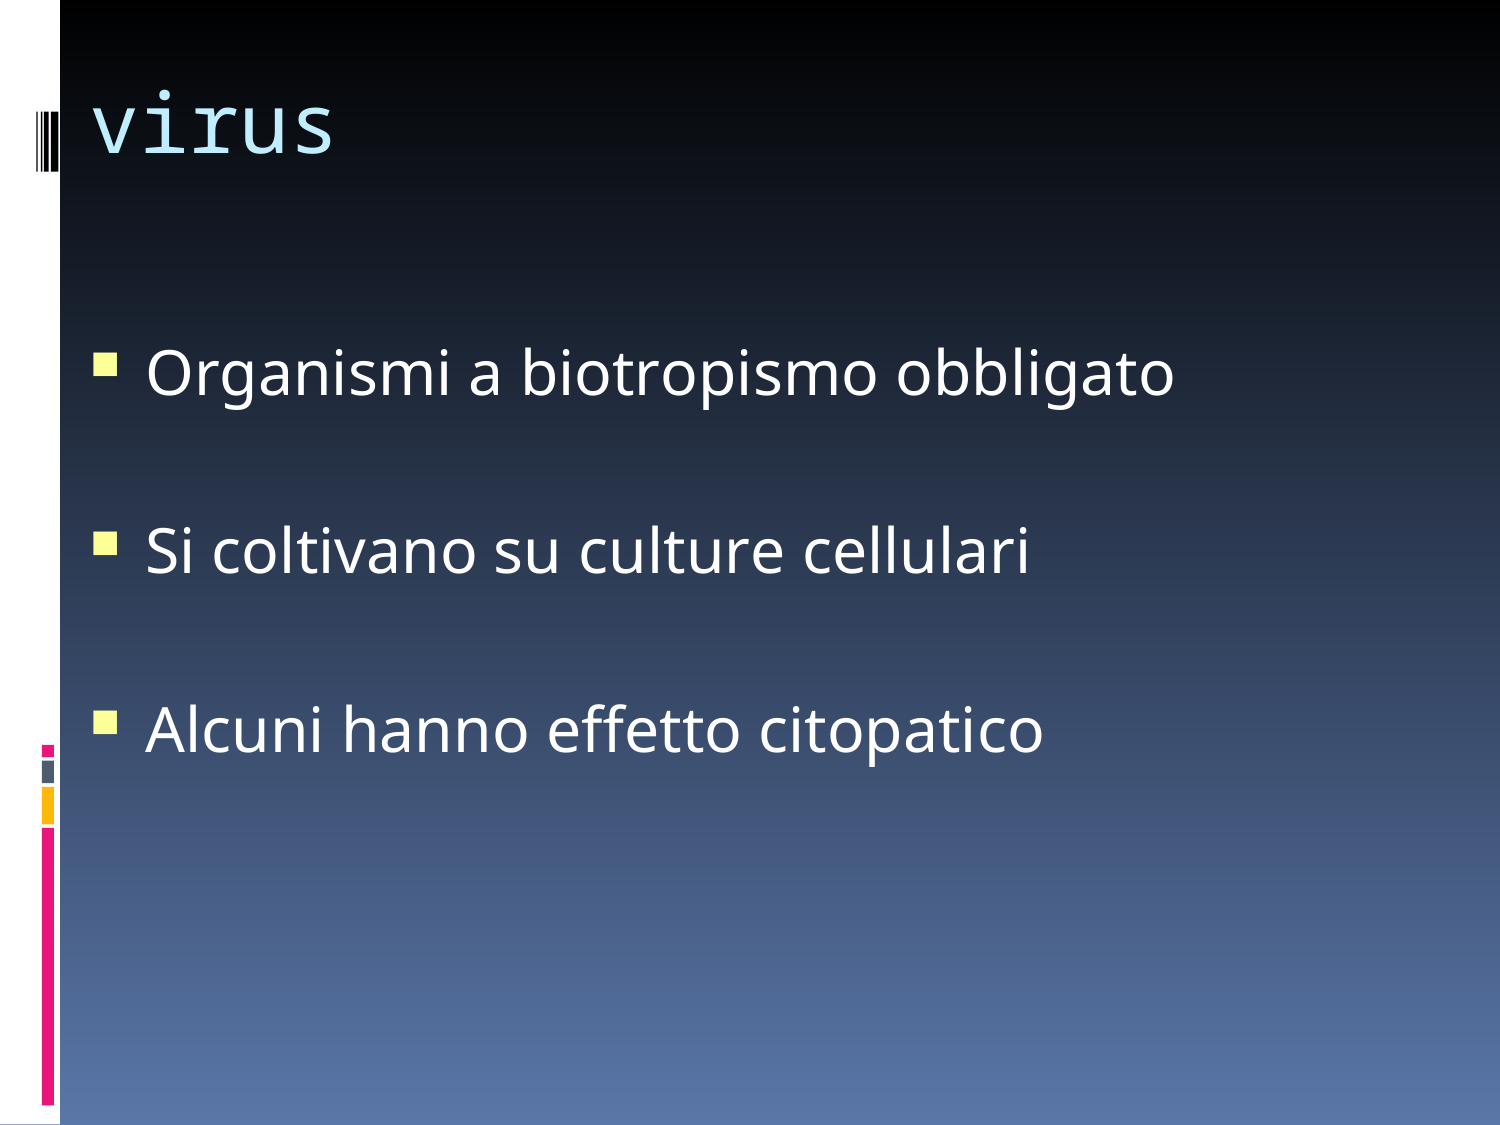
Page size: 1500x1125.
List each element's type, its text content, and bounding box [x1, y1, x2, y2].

title virus [75, 62, 1426, 288]
list Organismi a biotropismo obbligato Si coltivano su culture cellulari Alcuni hanno effetto citopatico [75, 324, 1426, 1000]
